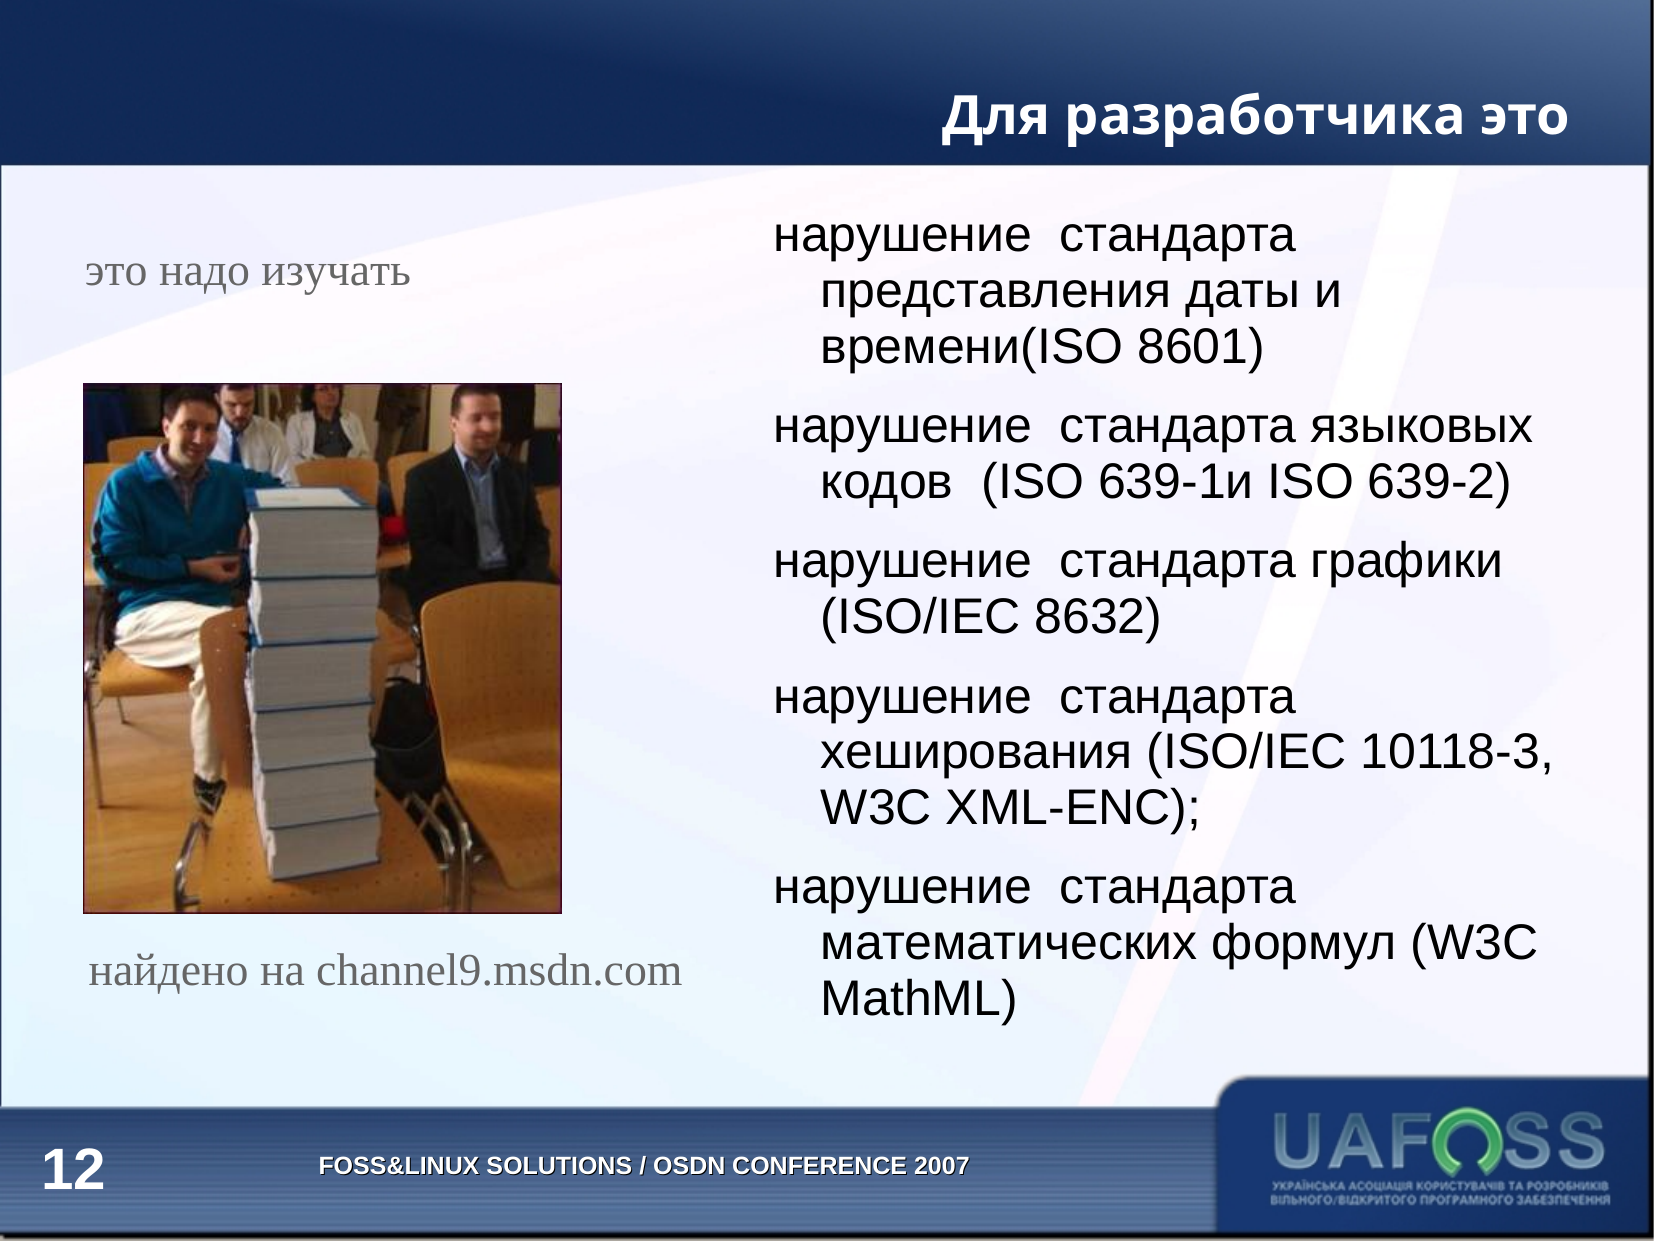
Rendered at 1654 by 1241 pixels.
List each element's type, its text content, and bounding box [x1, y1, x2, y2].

text_box FOSS&LINUX SOLUTIONS / OSDN CONFERENCE 2007 [318, 1151, 1034, 1180]
picture [0, 0, 1654, 1241]
text_box это надо изучать [85, 244, 412, 296]
text_box найдено на channel9.msdn.com [88, 944, 683, 996]
list нарушение стандарта представления даты и времени(ISO 8601) нарушение стандарта языковых кодов (ISO 639-1и ISO 639-2) нарушение стандарта графики (ISO/IEC 8632) нарушение стандарта хеширования (ISO/IEC 10118-3, W3C XML-ENC); нарушение стандарта математических формул (W3C MathML) [679, 206, 1595, 1026]
title Для разработчика это [82, 49, 1571, 178]
text_box 1 [29, 1136, 292, 1202]
